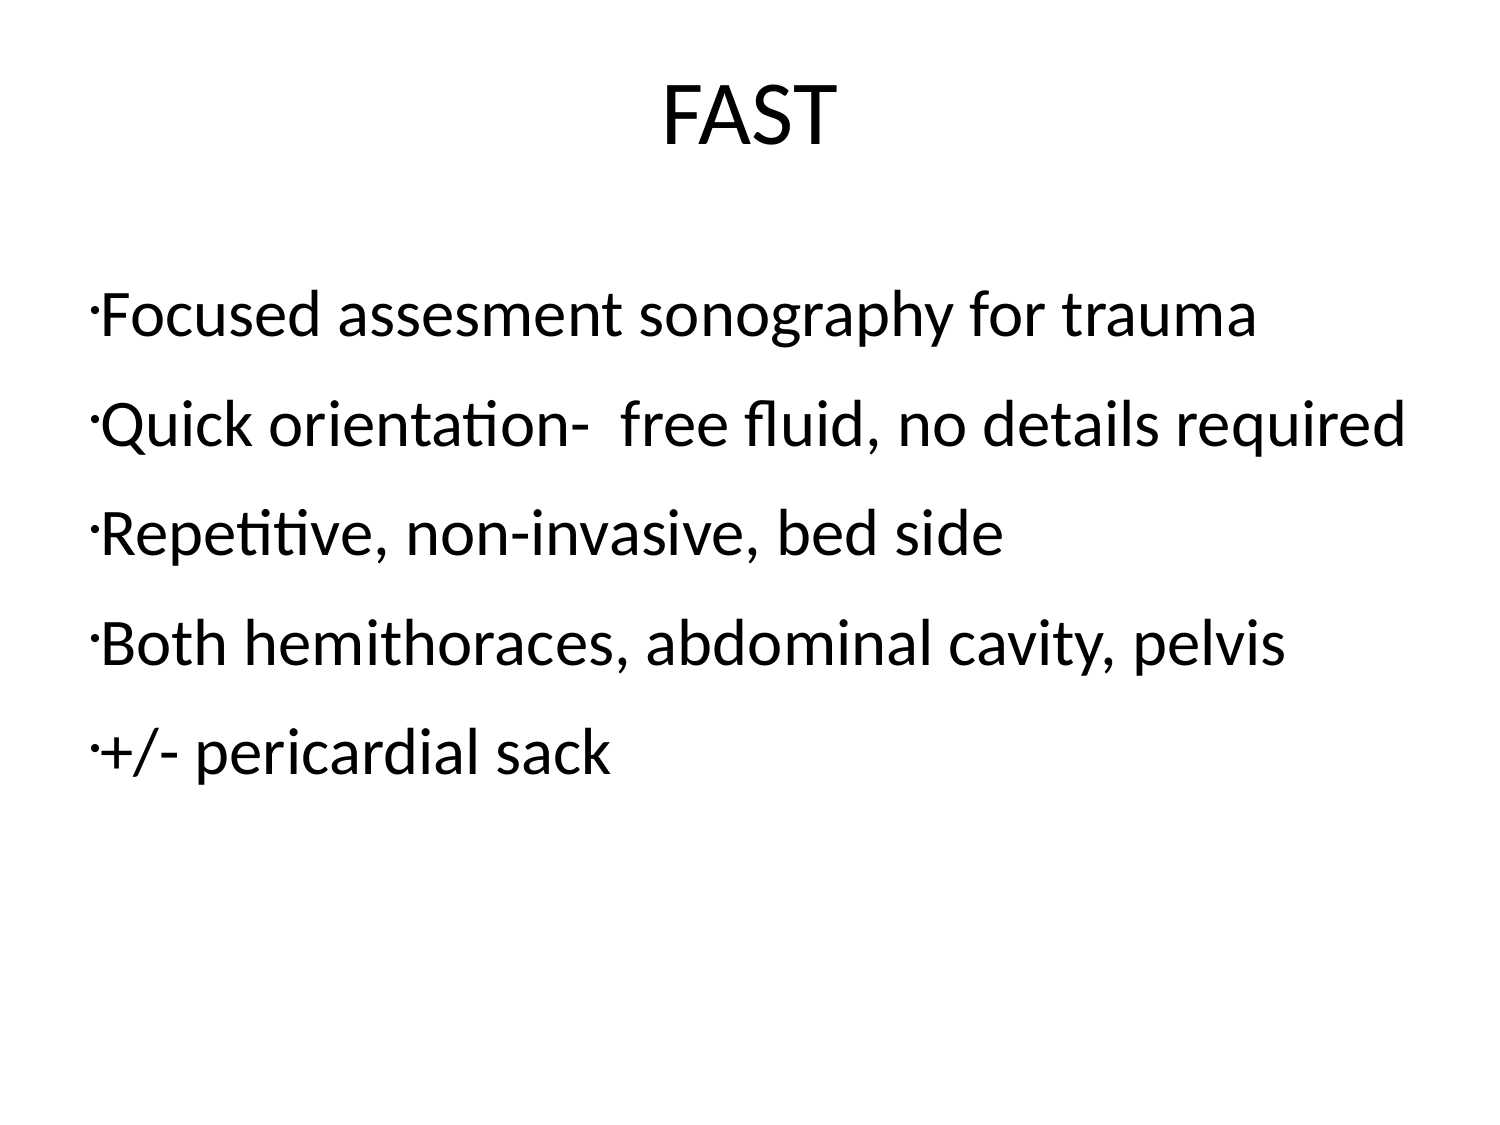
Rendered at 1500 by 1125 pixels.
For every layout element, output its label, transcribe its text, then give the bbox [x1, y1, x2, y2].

list Focused assesment sonography for trauma Quick orientation- free fluid, no details required Repetitive, non-invasive, bed side Both hemithoraces, abdominal cavity, pelvis +/- pericardial sack [75, 262, 1425, 1005]
title FAST [75, 45, 1425, 233]
